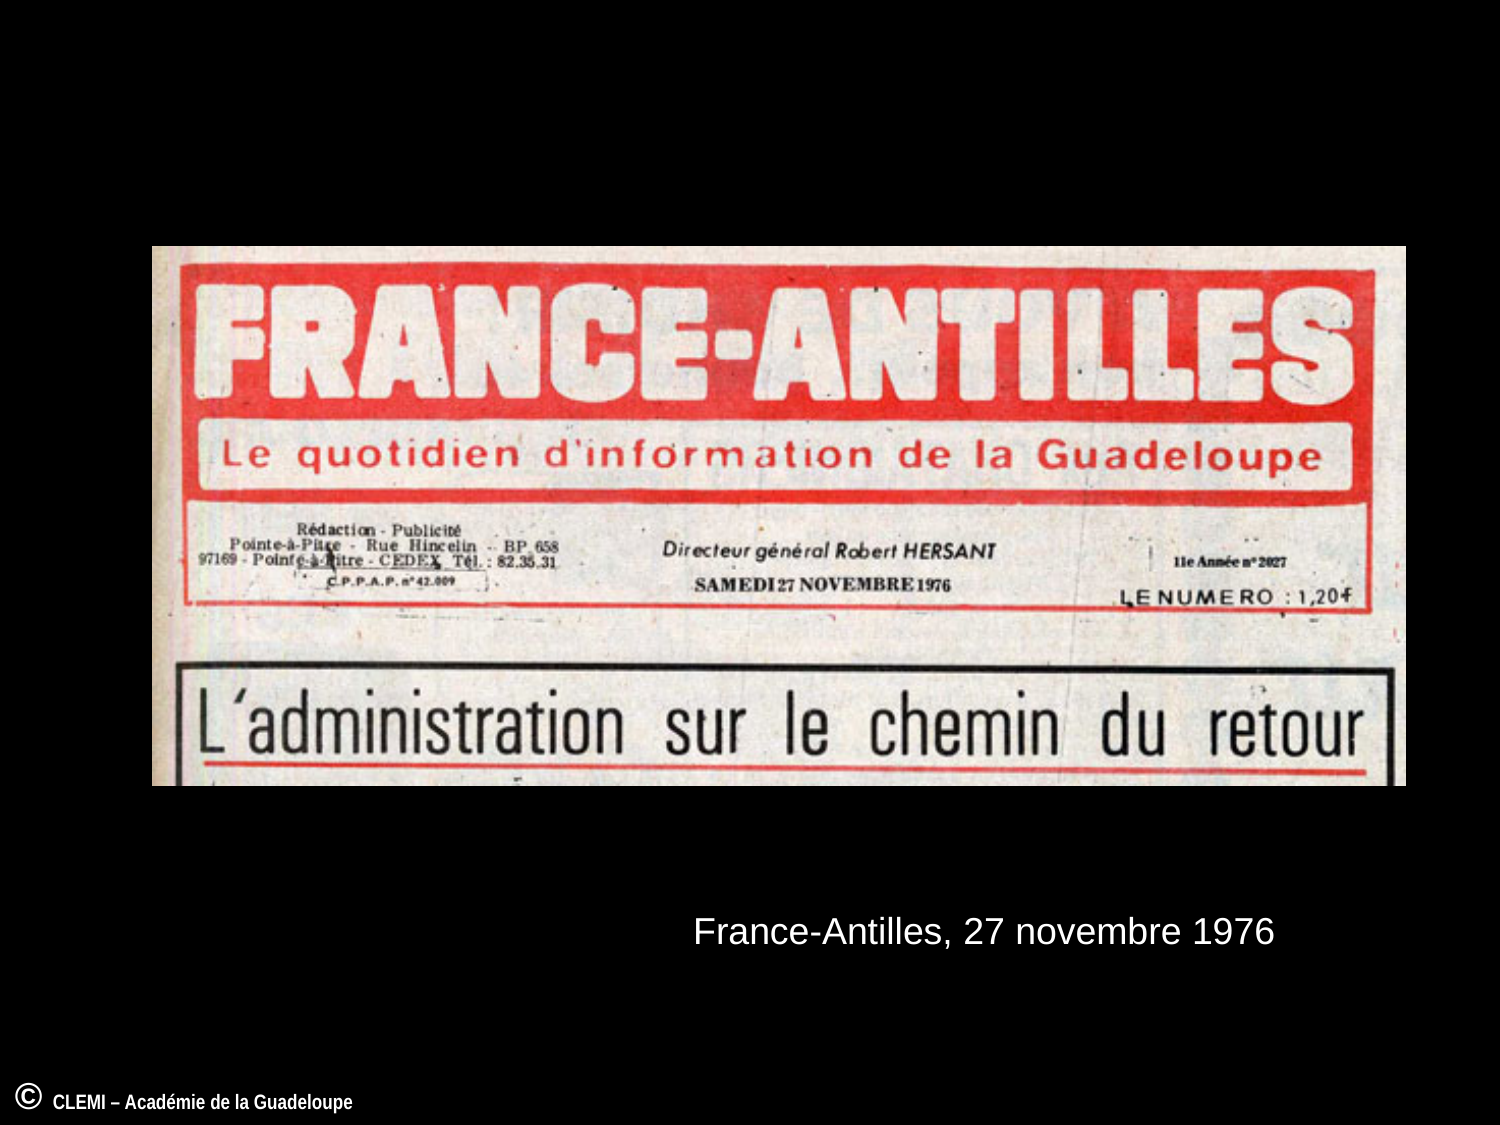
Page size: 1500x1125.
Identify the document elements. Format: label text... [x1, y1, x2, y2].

text_box © CLEMI – Académie de la Guadeloupe [0, 1067, 575, 1125]
picture [152, 246, 1406, 786]
title France-Antilles, 27 novembre 1976 [574, 890, 1395, 973]
